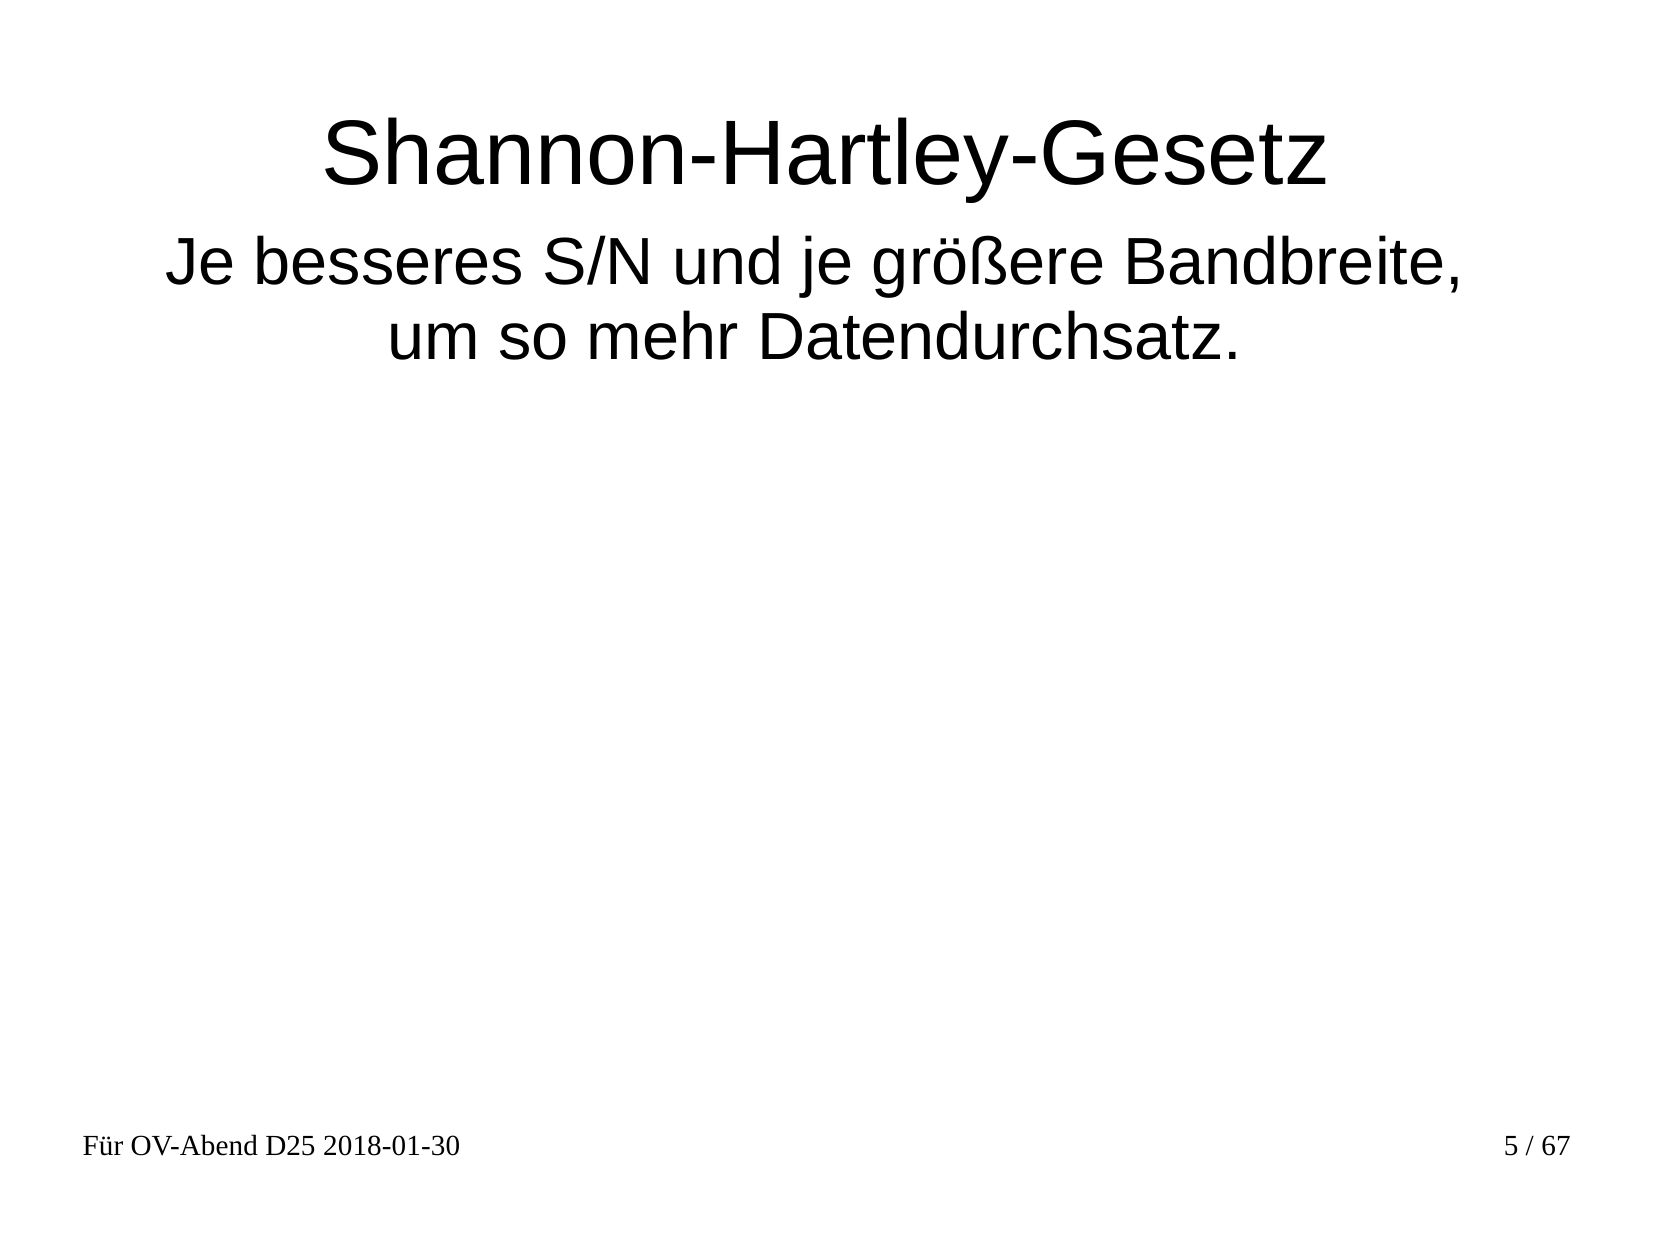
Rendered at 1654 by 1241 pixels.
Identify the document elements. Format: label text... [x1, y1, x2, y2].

list Je besseres S/N und je größere Bandbreite, um so mehr Datendurchsatz. [70, 224, 1560, 553]
title Shannon-Hartley-Gesetz [82, 49, 1571, 257]
